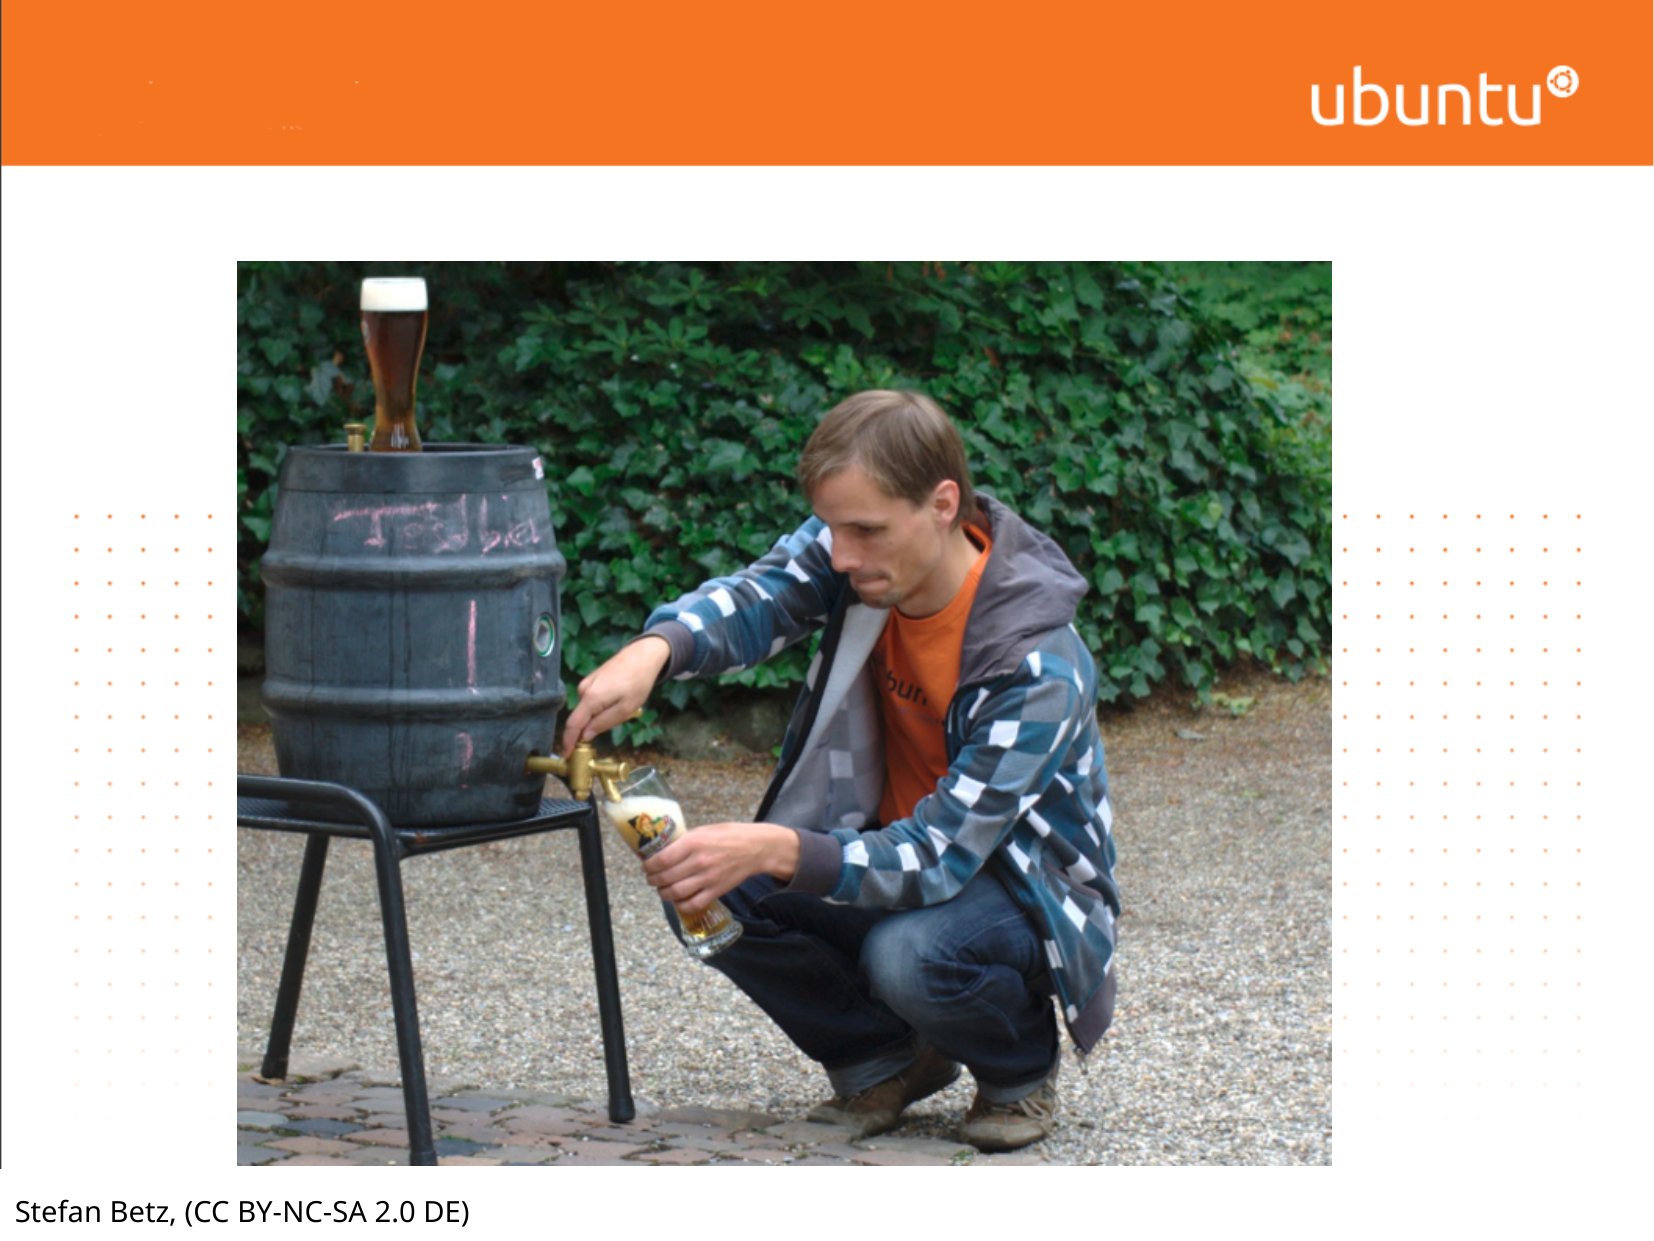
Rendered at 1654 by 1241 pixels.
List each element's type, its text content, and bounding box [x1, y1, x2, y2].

picture [237, 261, 1332, 1166]
text_box Stefan Betz, (CC BY-NC-SA 2.0 DE) [0, 1183, 1640, 1241]
picture [0, 0, 1654, 1169]
subtitle [23, 165, 1607, 1183]
